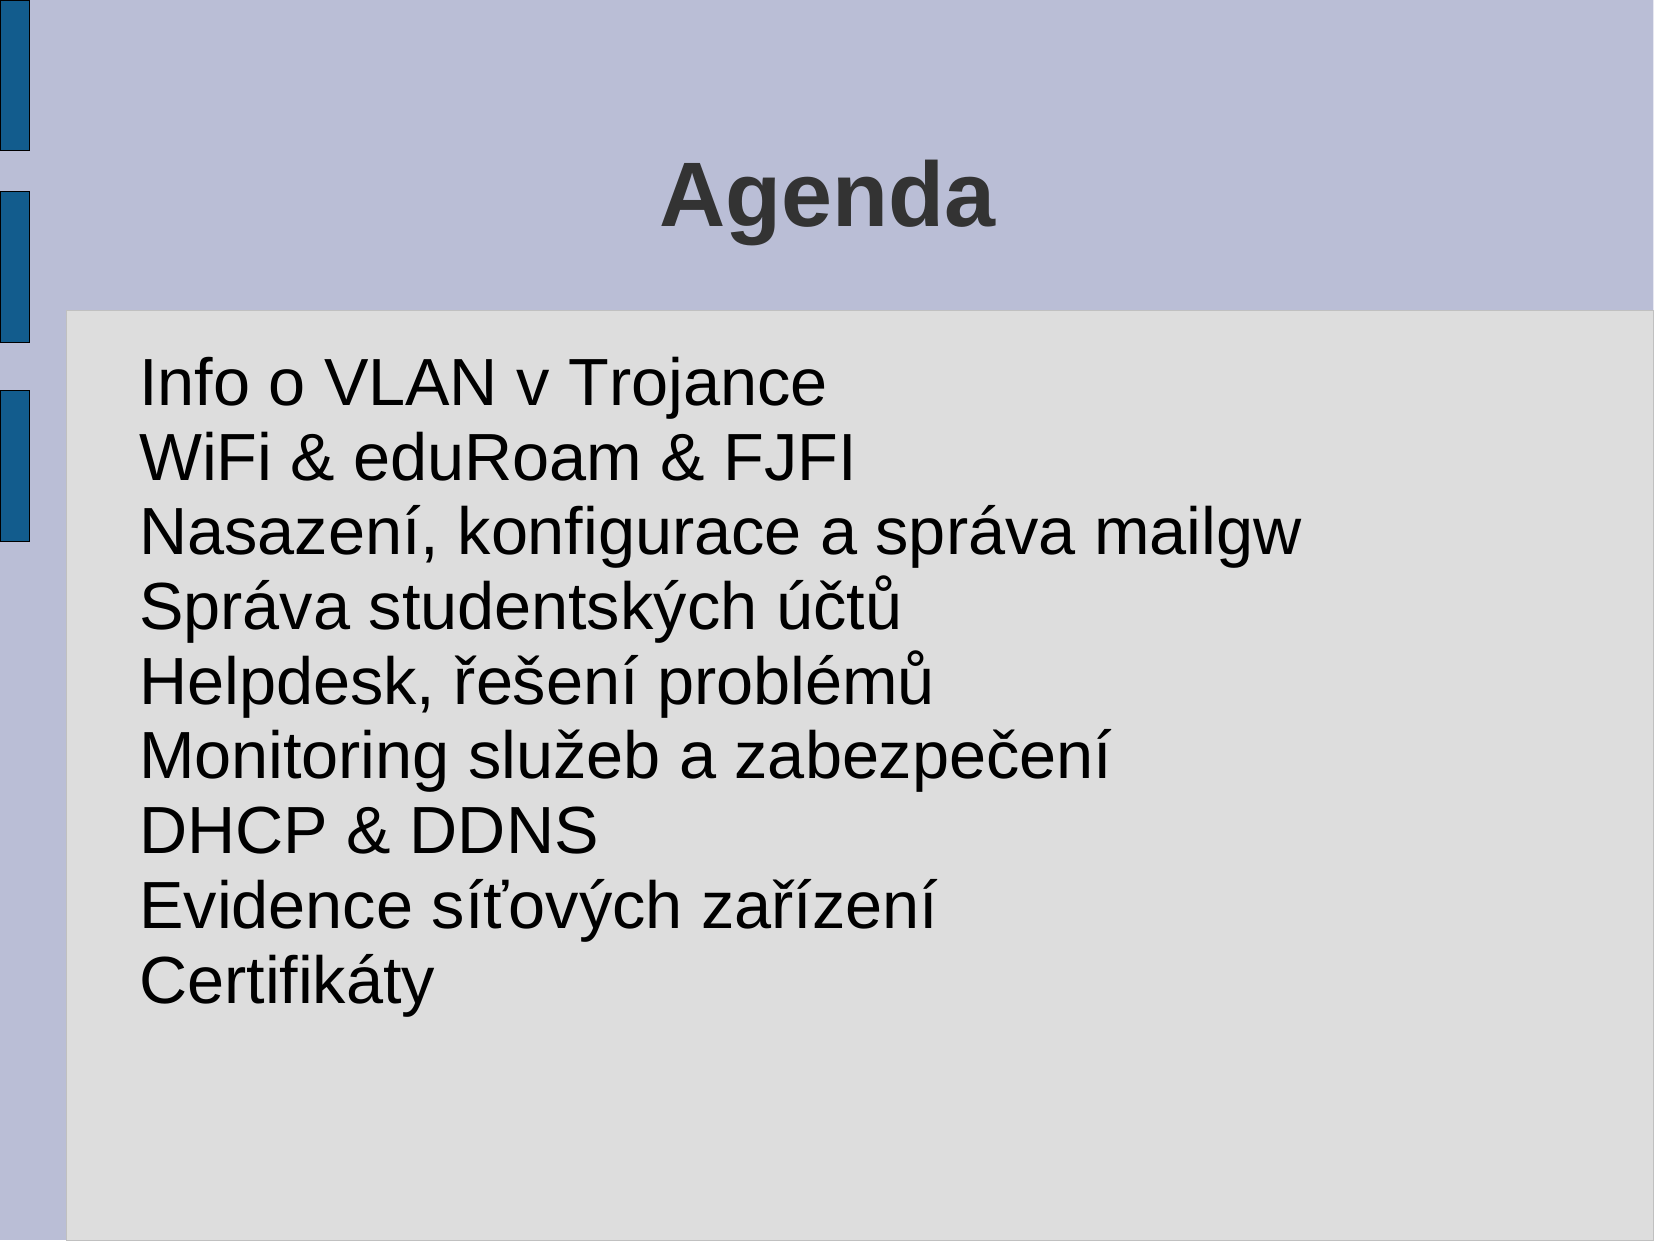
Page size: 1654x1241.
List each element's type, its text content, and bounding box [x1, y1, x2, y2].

list Info o VLAN v Trojance WiFi & eduRoam & FJFI Nasazení, konfigurace a správa mailgw Správa studentských účtů Helpdesk, řešení problémů Monitoring služeb a zabezpečení DHCP & DDNS Evidence síťových zařízení Certifikáty [121, 344, 1534, 1127]
title Agenda [121, 91, 1534, 299]
